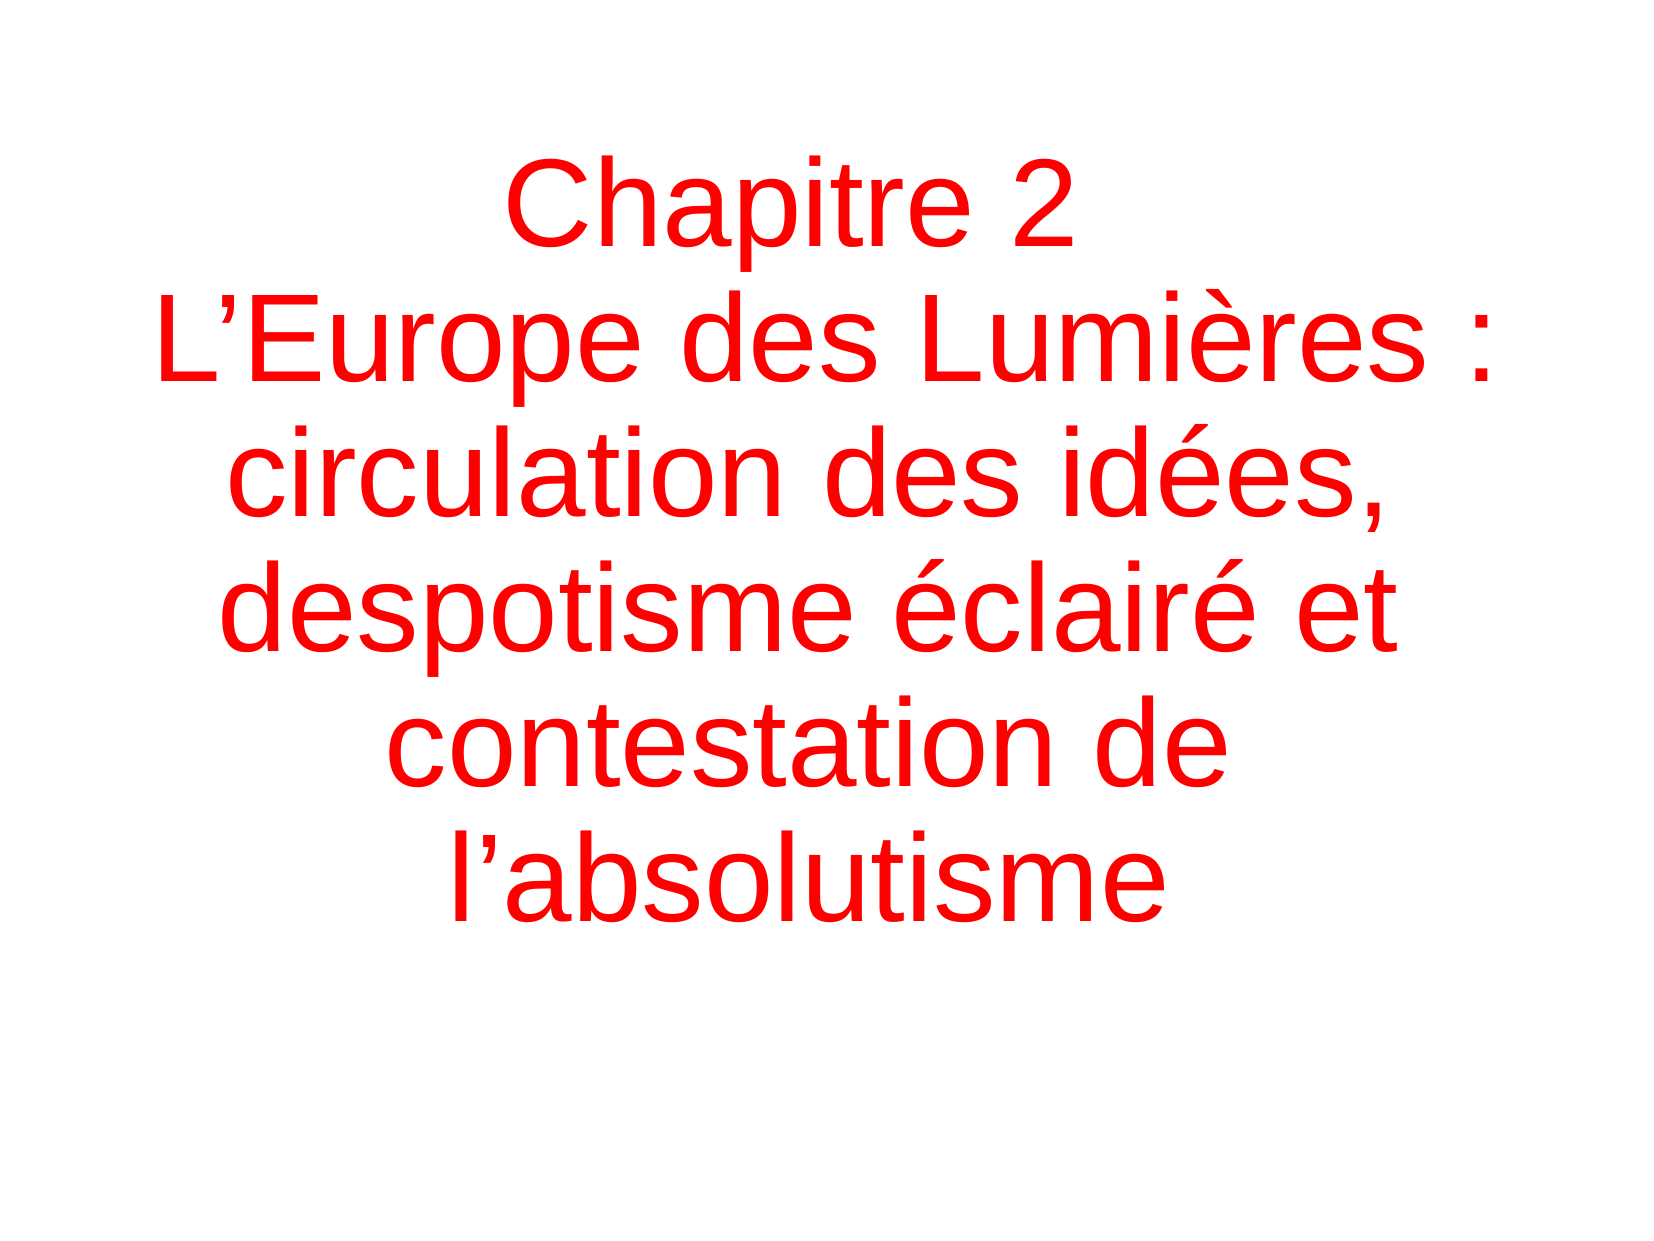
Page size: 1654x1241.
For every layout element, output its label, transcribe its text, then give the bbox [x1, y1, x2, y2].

subtitle Chapitre 2 L’Europe des Lumières : circulation des idées, despotisme éclairé et contestation de l’absolutisme [88, 130, 1529, 768]
